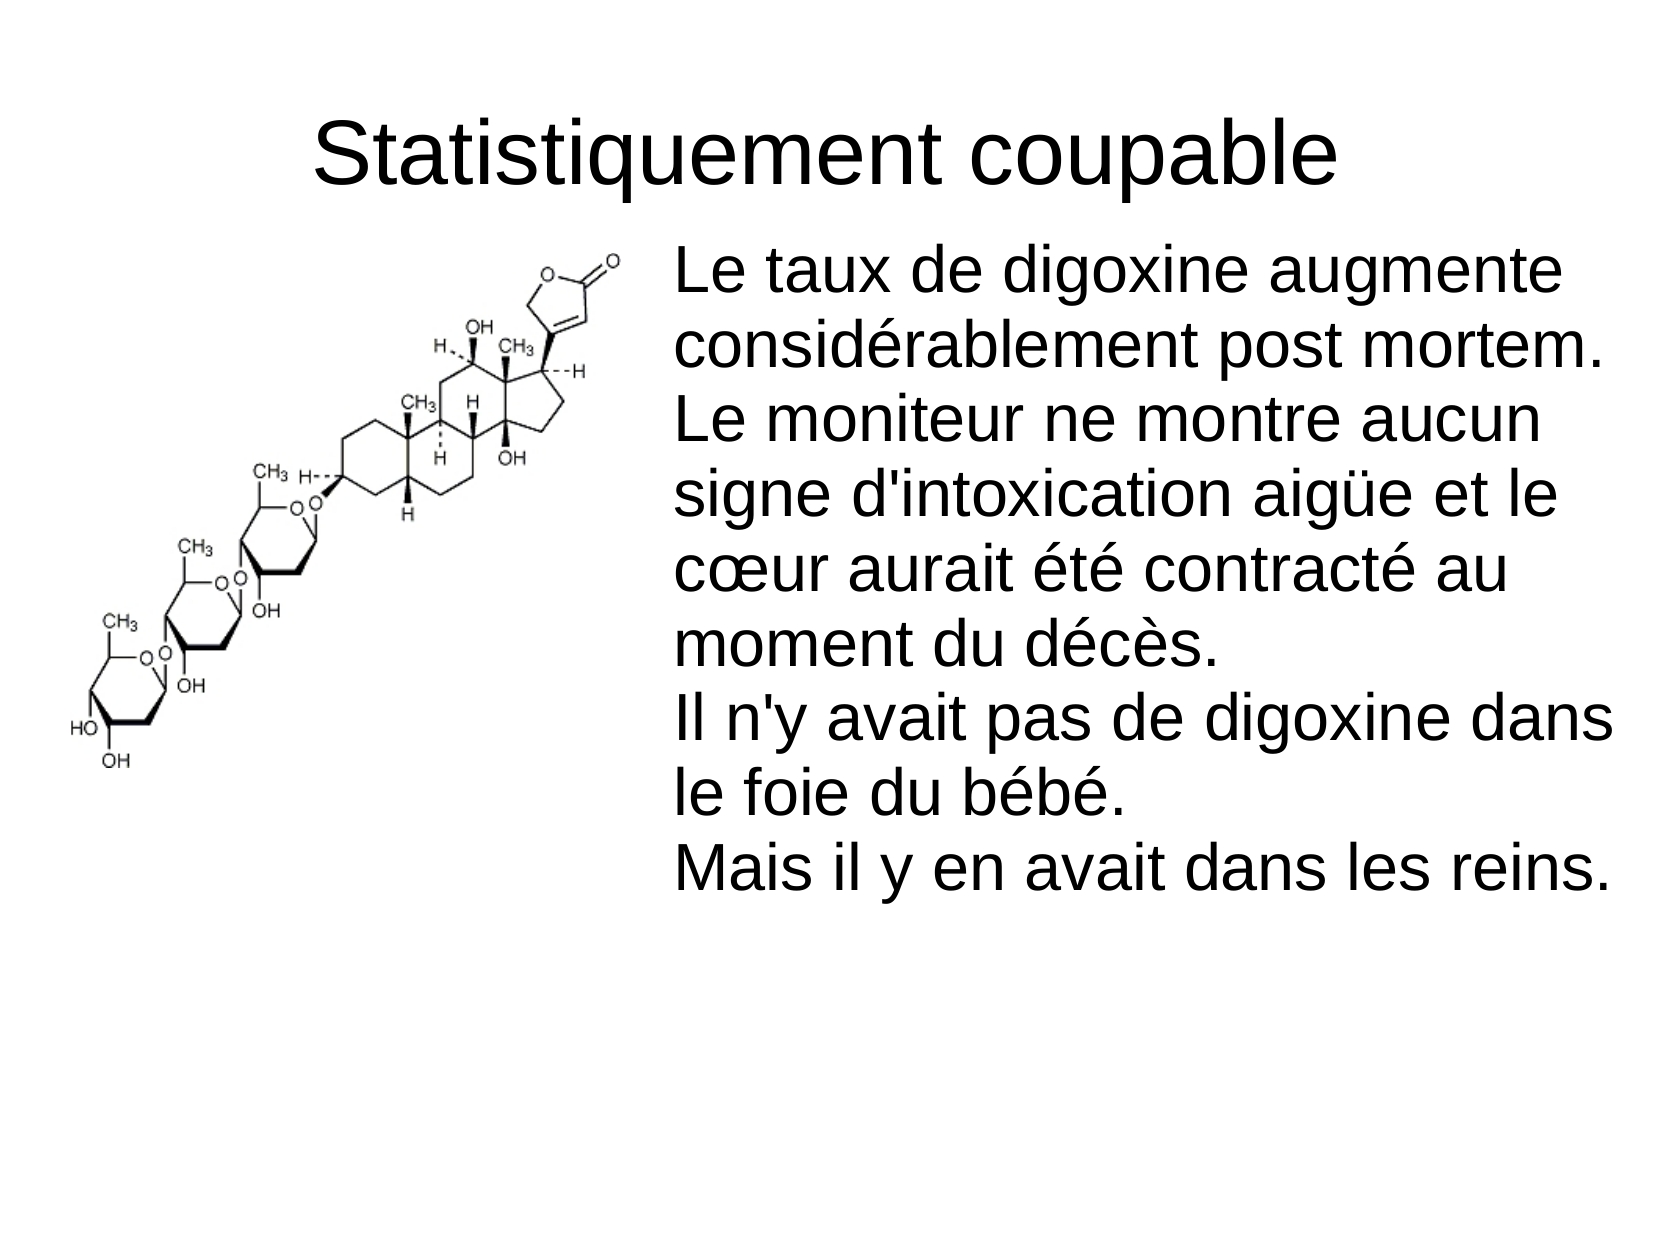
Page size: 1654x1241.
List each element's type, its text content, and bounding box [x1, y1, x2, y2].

title Statistiquement coupable [82, 49, 1571, 257]
picture [70, 253, 621, 768]
text_box Le taux de digoxine augmente considérablement post mortem. Le moniteur ne montre aucun signe d'intoxication aigüe et le cœur aurait été contracté au moment du décès. Il n'y avait pas de digoxine dans le foie du bébé. Mais il y en avait dans les reins. [658, 224, 1654, 987]
